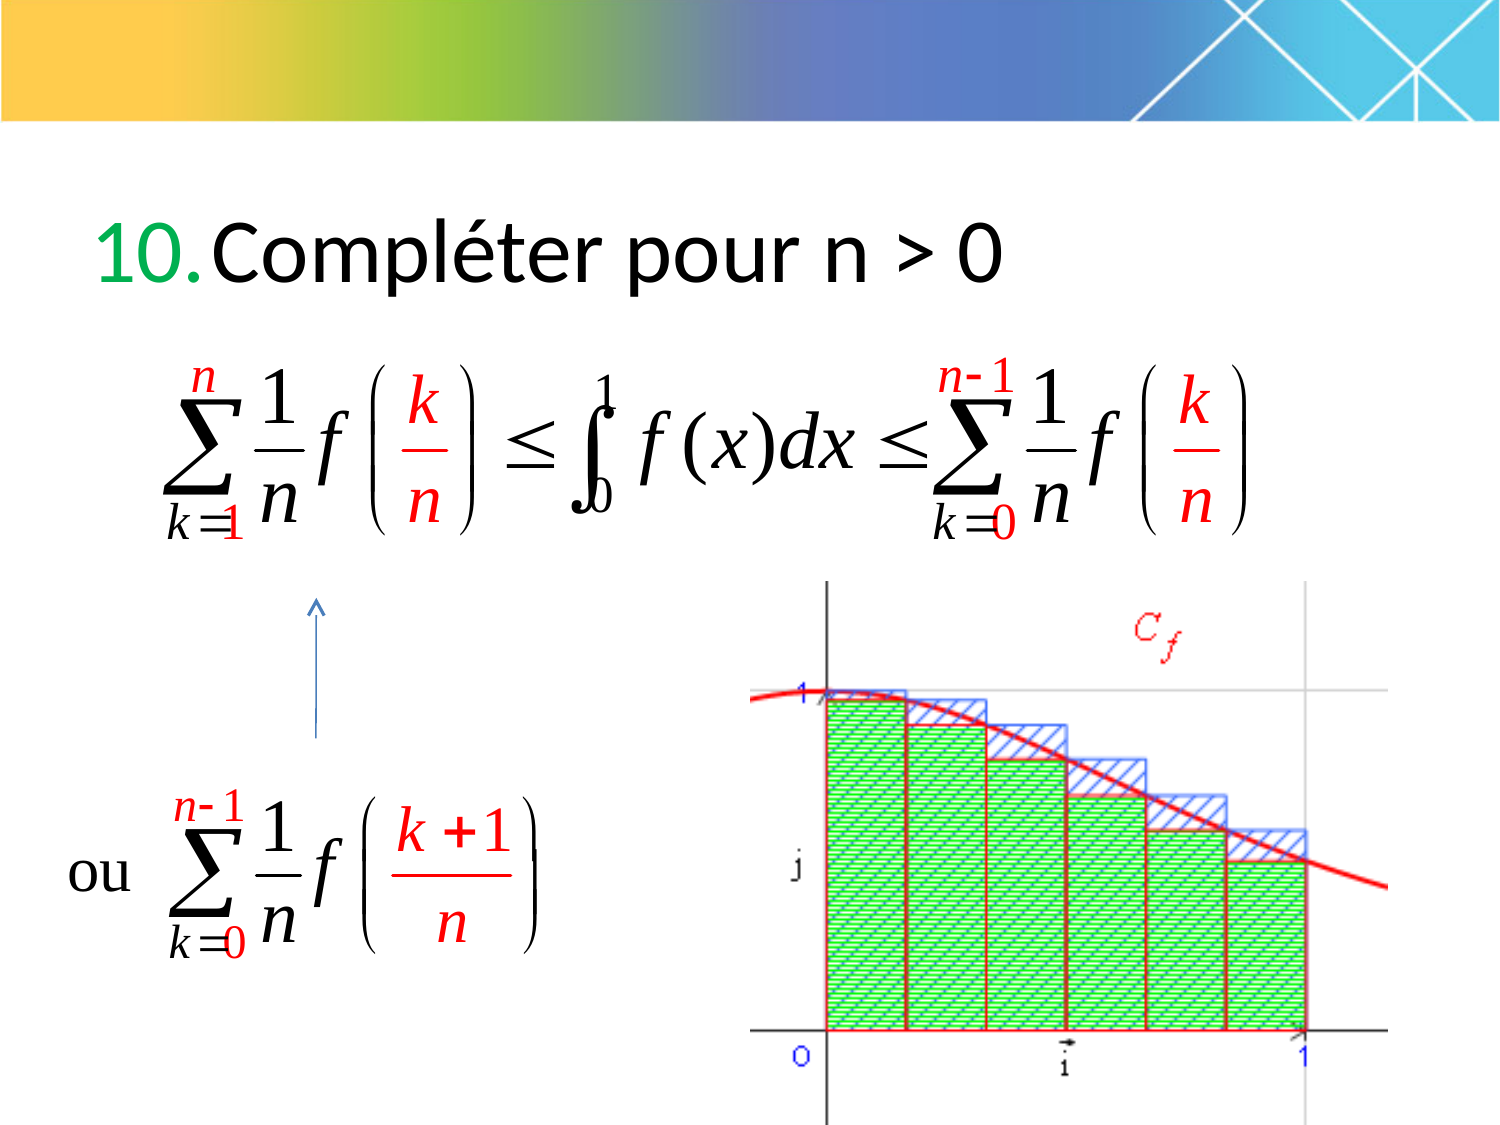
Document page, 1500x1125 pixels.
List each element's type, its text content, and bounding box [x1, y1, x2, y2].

picture [750, 581, 1388, 1125]
title Compléter pour n > 0 [75, 164, 1500, 329]
picture [0, 0, 1500, 123]
chart [58, 773, 576, 973]
chart [152, 339, 1266, 556]
